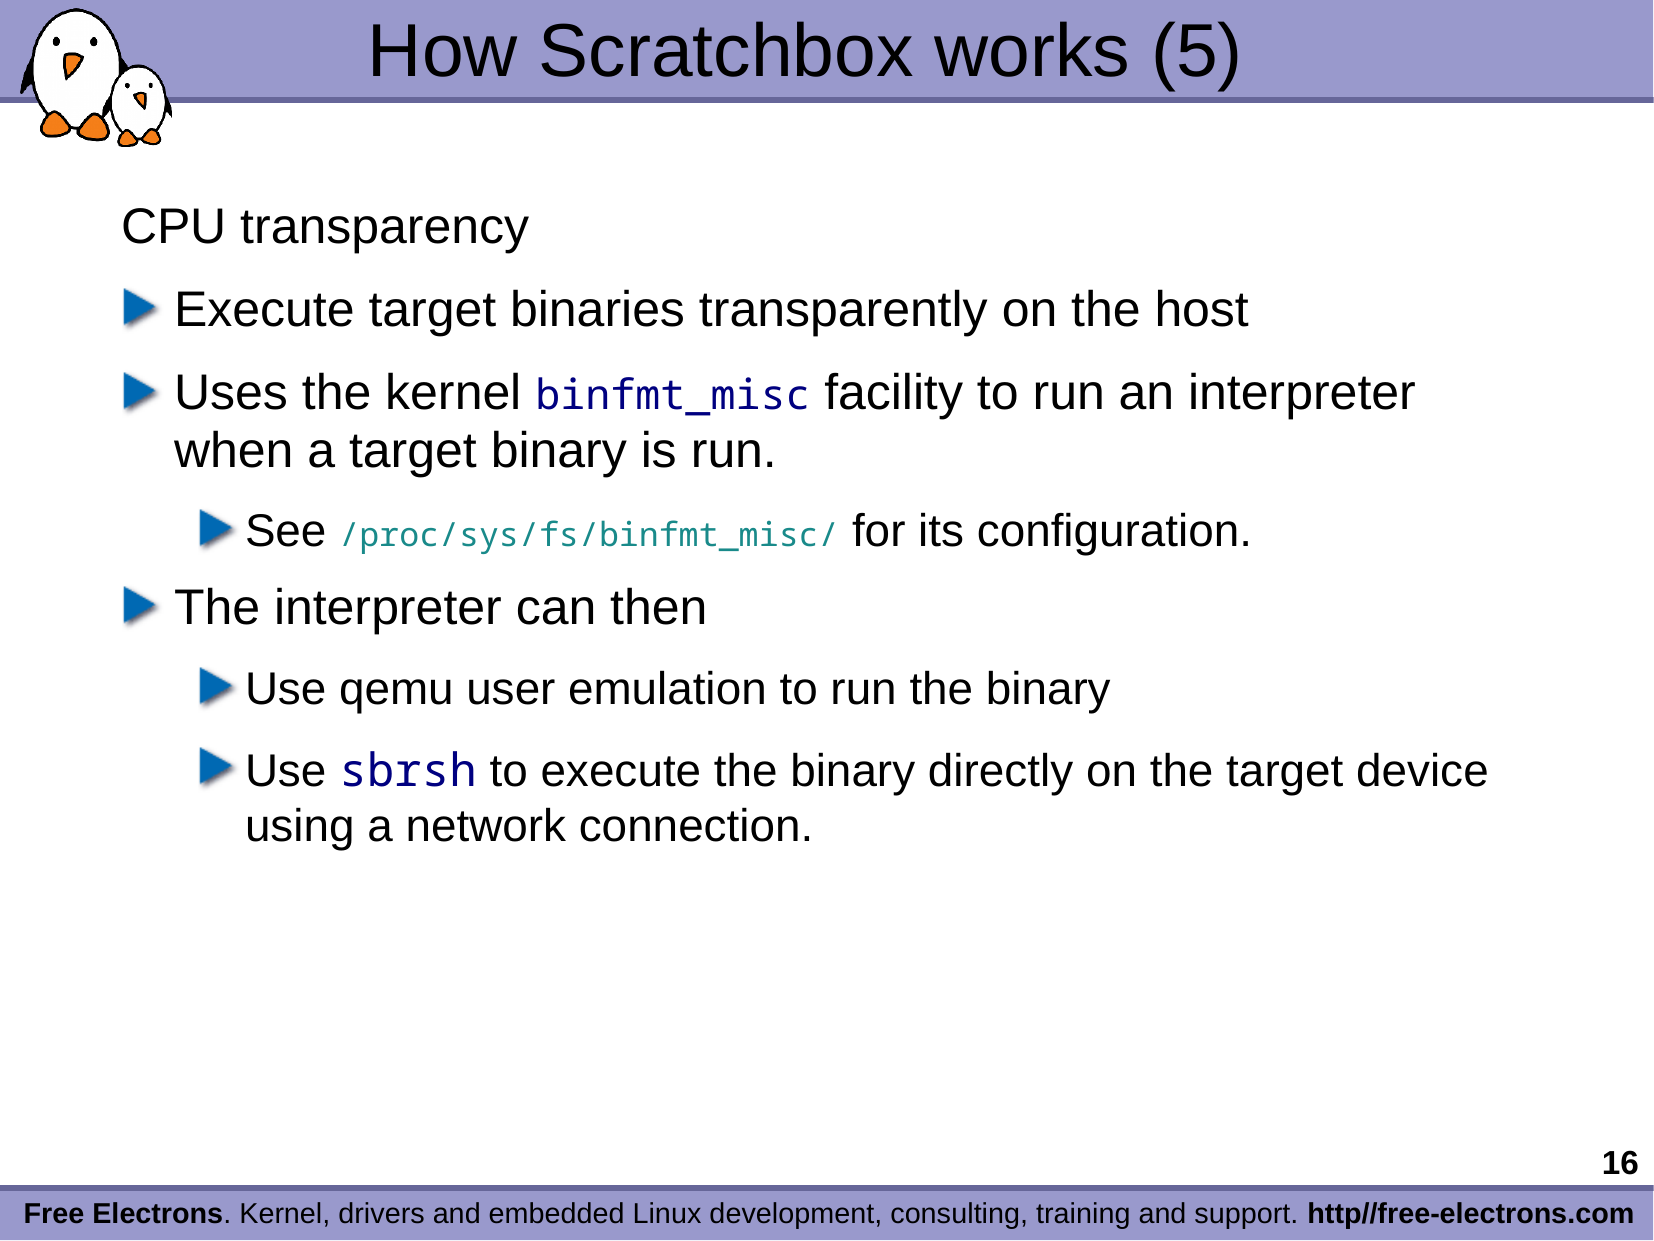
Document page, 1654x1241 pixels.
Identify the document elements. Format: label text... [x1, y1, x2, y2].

title How Scratchbox works (5) [60, 0, 1551, 101]
list CPU transparency Execute target binaries transparently on the host Uses the kernel binfmt_misc facility to run an interpreter when a target binary is run. See /proc/sys/fs/binfmt_misc/ for its configuration. The interpreter can then Use qemu user emulation to run the binary Use sbrsh to execute the binary directly on the target device using a network connection. [103, 198, 1516, 1049]
picture [20, 8, 172, 147]
